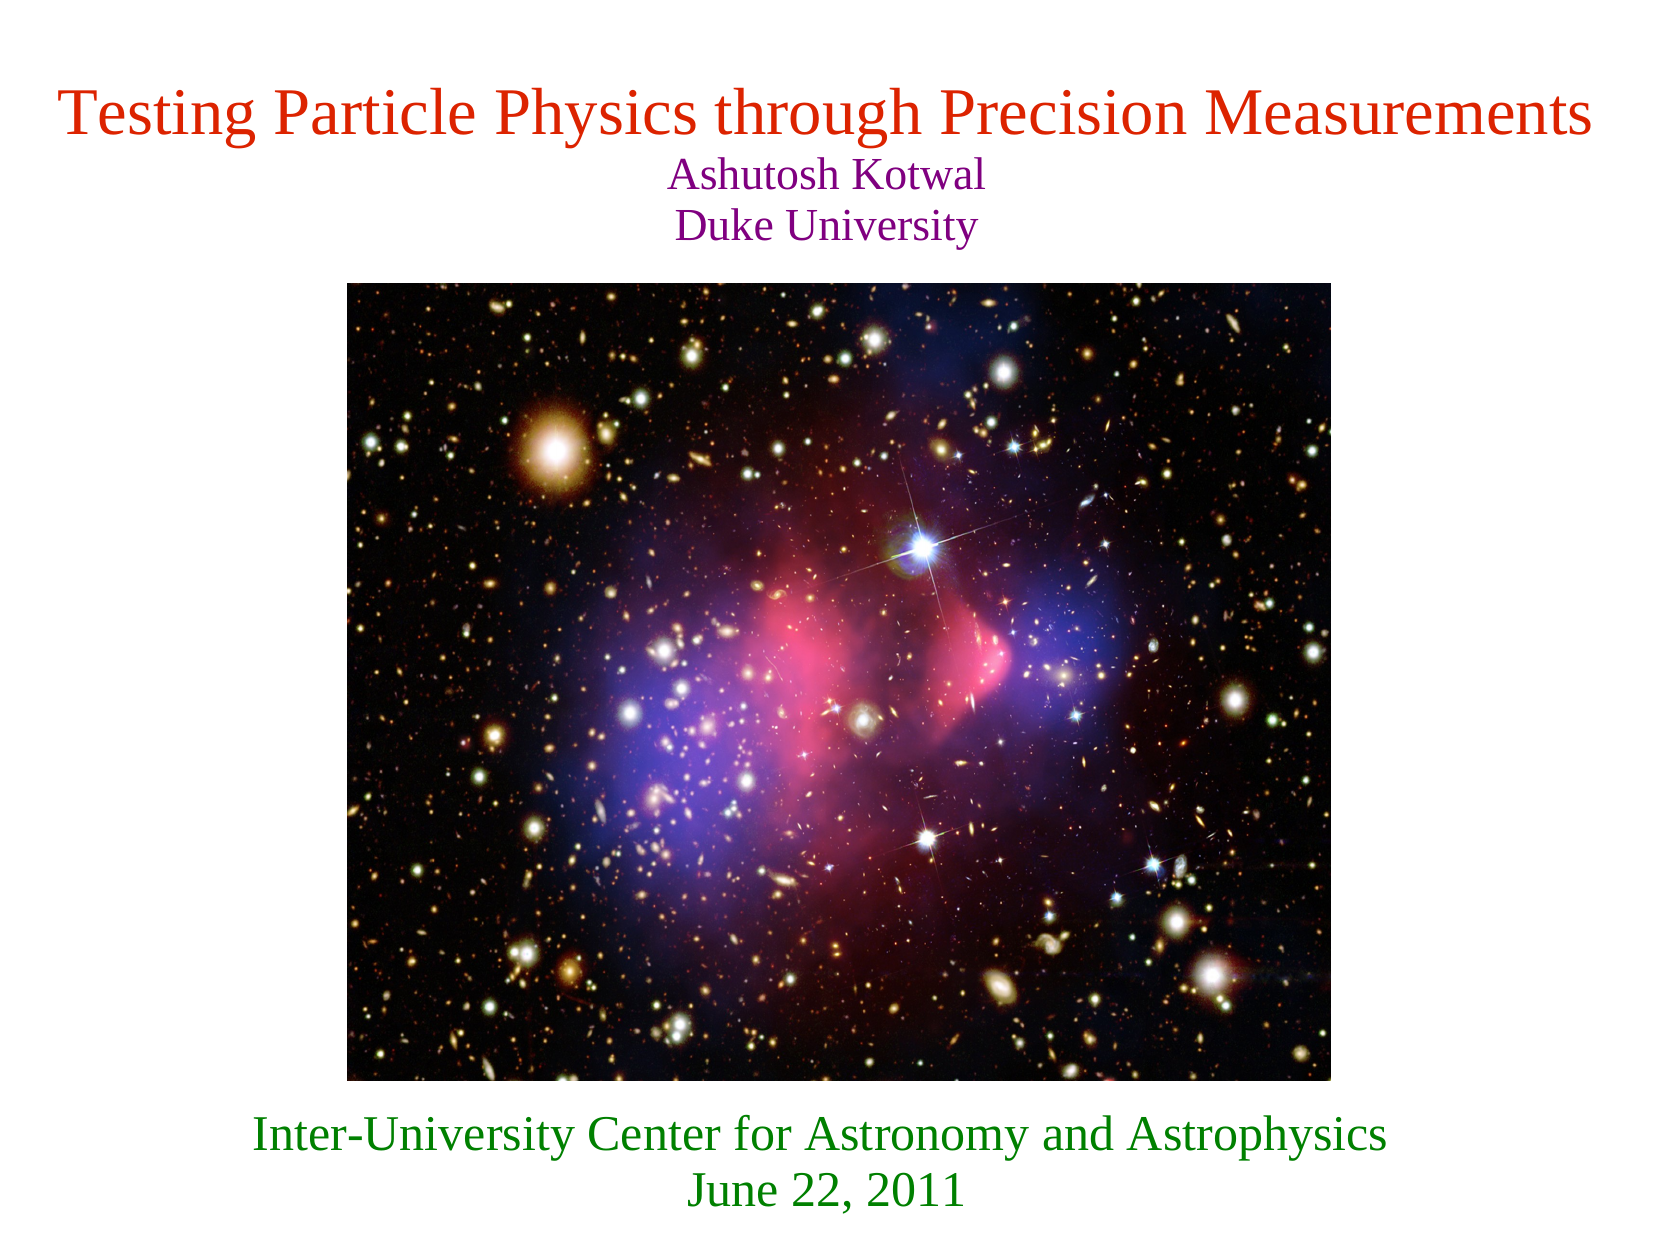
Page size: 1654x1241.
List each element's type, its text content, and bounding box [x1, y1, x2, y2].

picture [347, 283, 1331, 968]
title Inter-University Center for Astronomy and Astrophysics June 22, 2011 [114, 968, 1527, 1241]
title Testing Particle Physics through Precision Measurements Ashutosh Kotwal Duke University [0, 0, 1654, 325]
